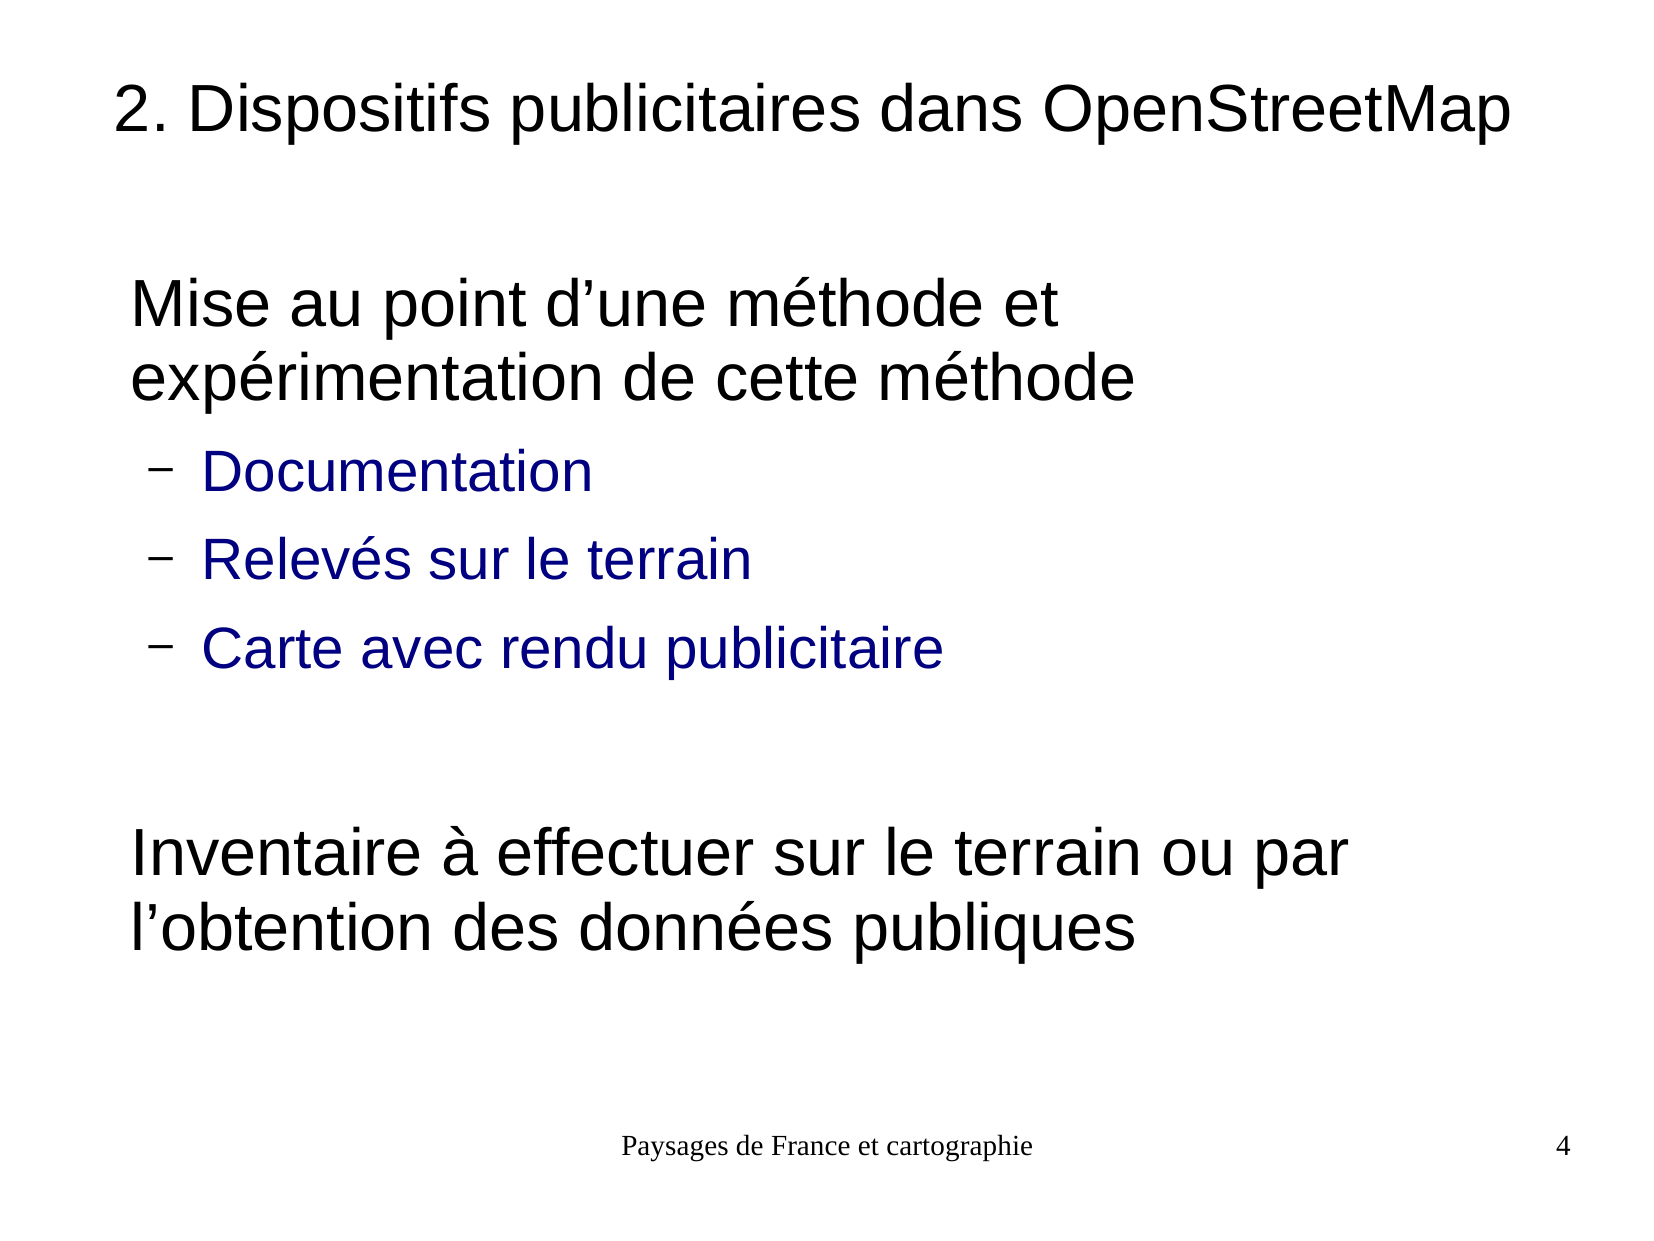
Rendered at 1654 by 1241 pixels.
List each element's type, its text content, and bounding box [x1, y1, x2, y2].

title 2. Dispositifs publicitaires dans OpenStreetMap [82, 48, 1571, 152]
list Mise au point d’une méthode et expérimentation de cette méthode Documentation Relevés sur le terrain Carte avec rendu publicitaire Inventaire à effectuer sur le terrain ou par l’obtention des données publiques [60, 265, 1549, 1096]
